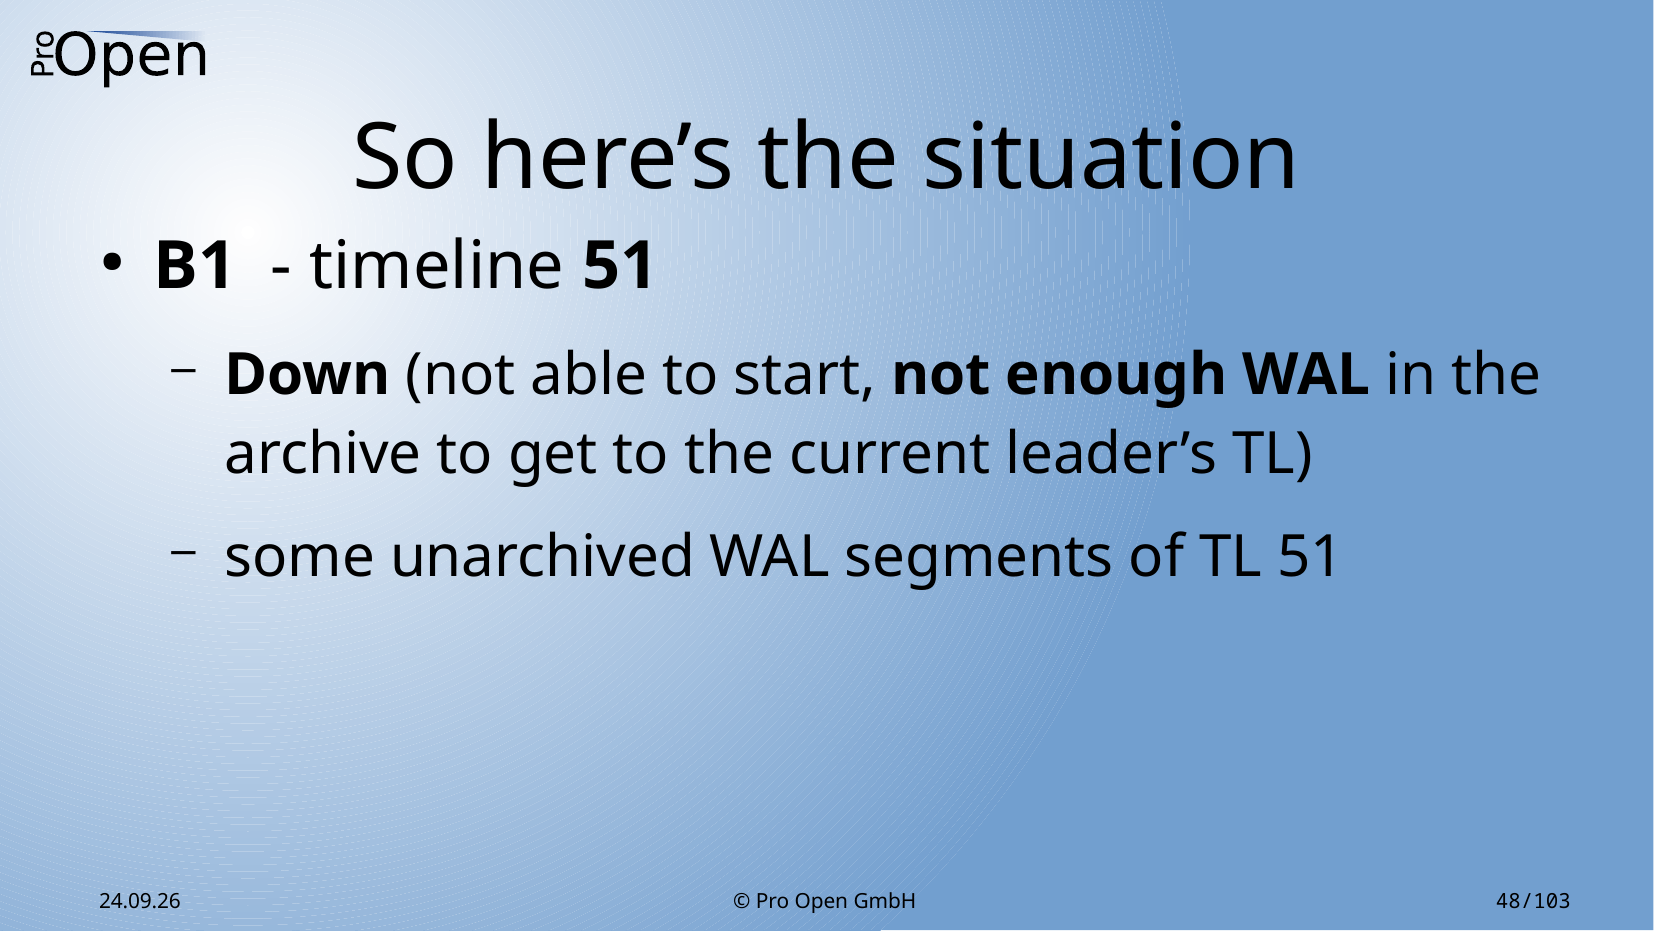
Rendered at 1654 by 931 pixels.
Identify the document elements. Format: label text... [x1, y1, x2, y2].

list B1 - timeline 51 Down (not able to start, not enough WAL in the archive to get to the current leader’s TL) some unarchived WAL segments of TL 51 [82, 217, 1571, 827]
title So here’s the situation [82, 88, 1571, 217]
